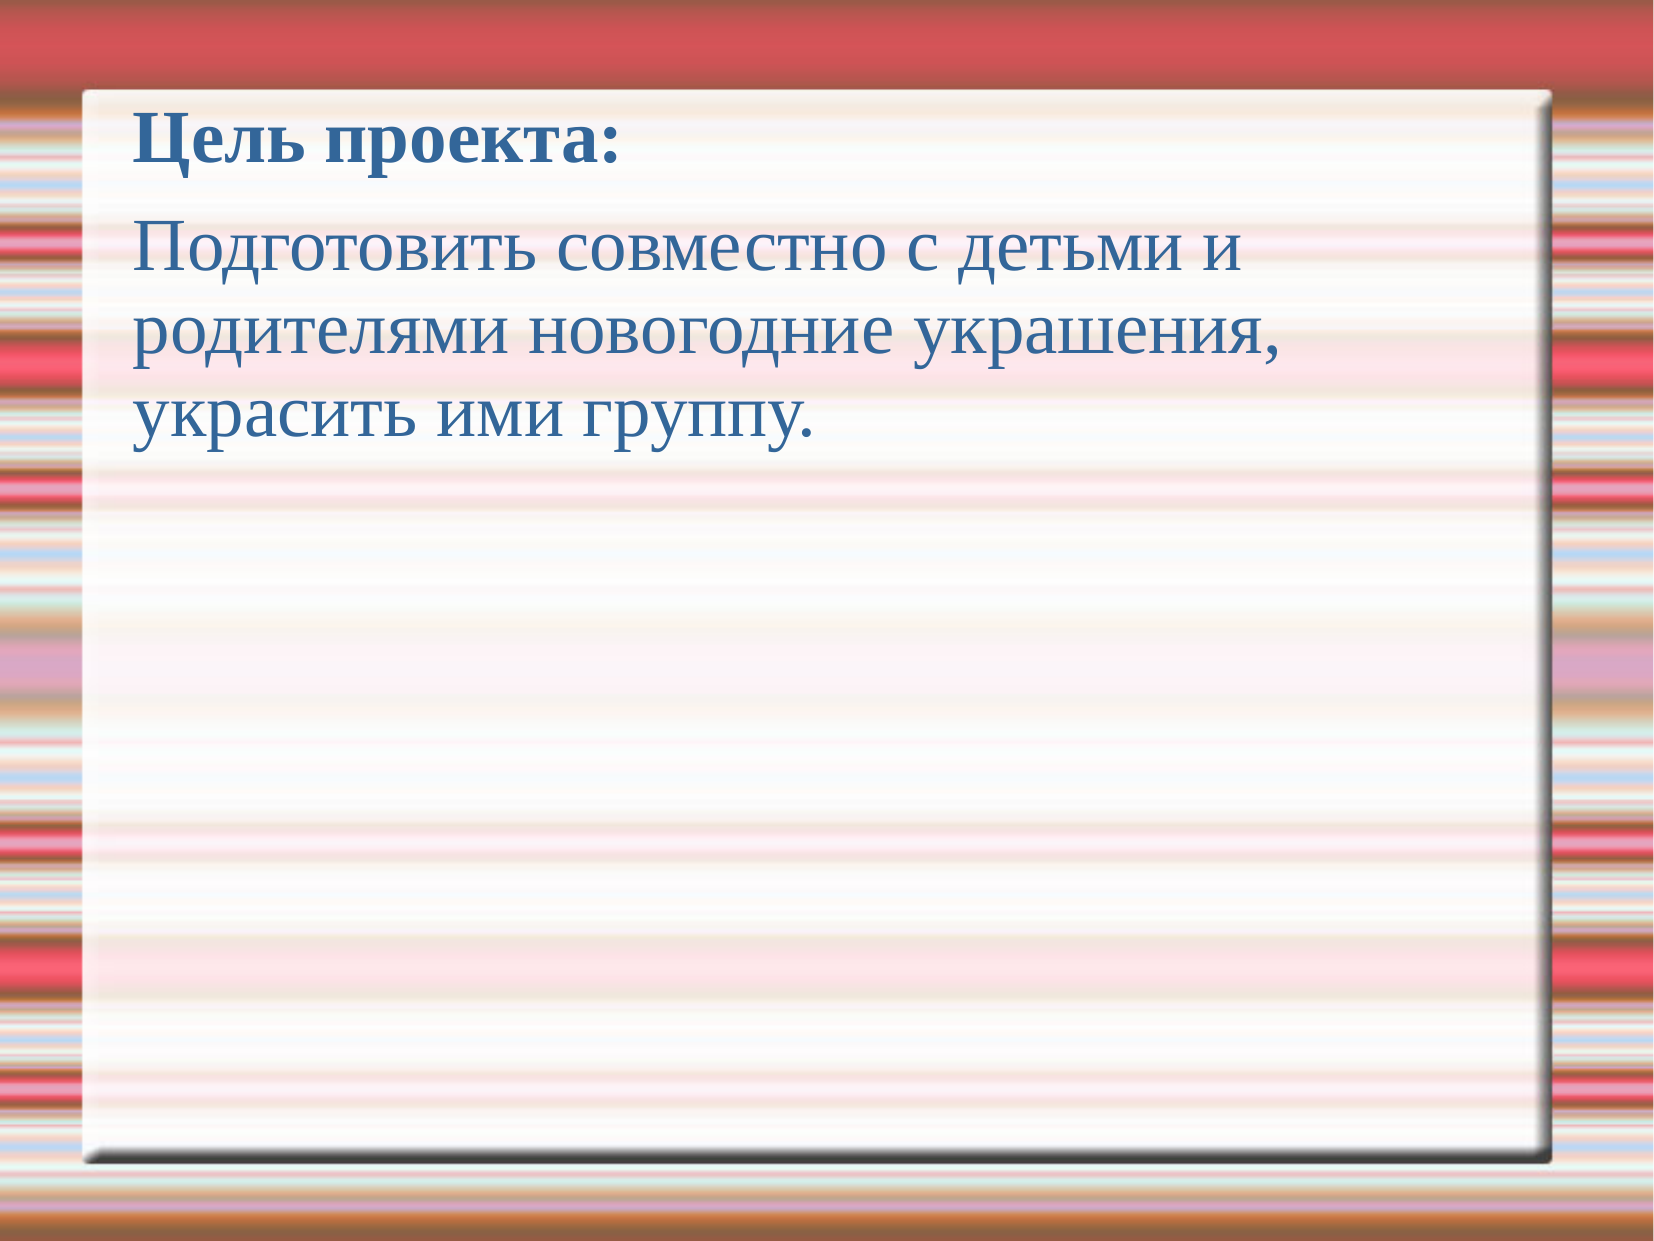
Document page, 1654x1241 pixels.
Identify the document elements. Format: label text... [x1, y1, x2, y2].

text_box Цель проекта: Подготовить совместно с детьми и родителями новогодние украшения, украсить ими группу. [118, 88, 1429, 1152]
picture [0, 0, 1654, 1241]
